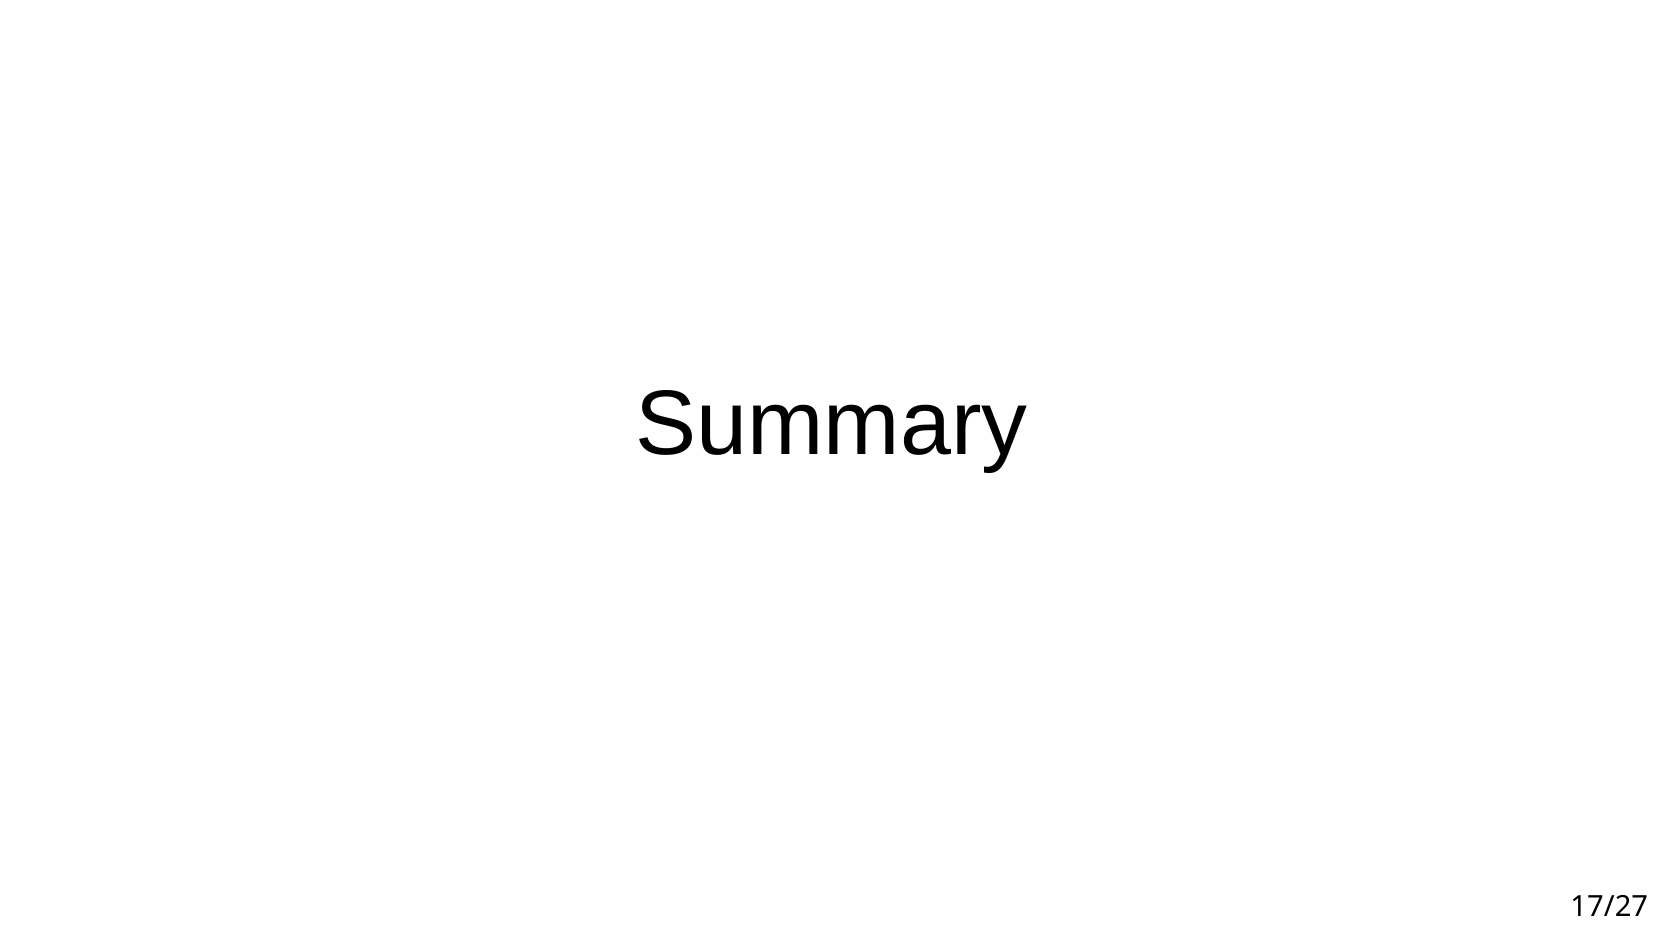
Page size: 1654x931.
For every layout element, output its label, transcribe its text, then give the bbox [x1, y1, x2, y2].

title Summary [87, 345, 1576, 501]
